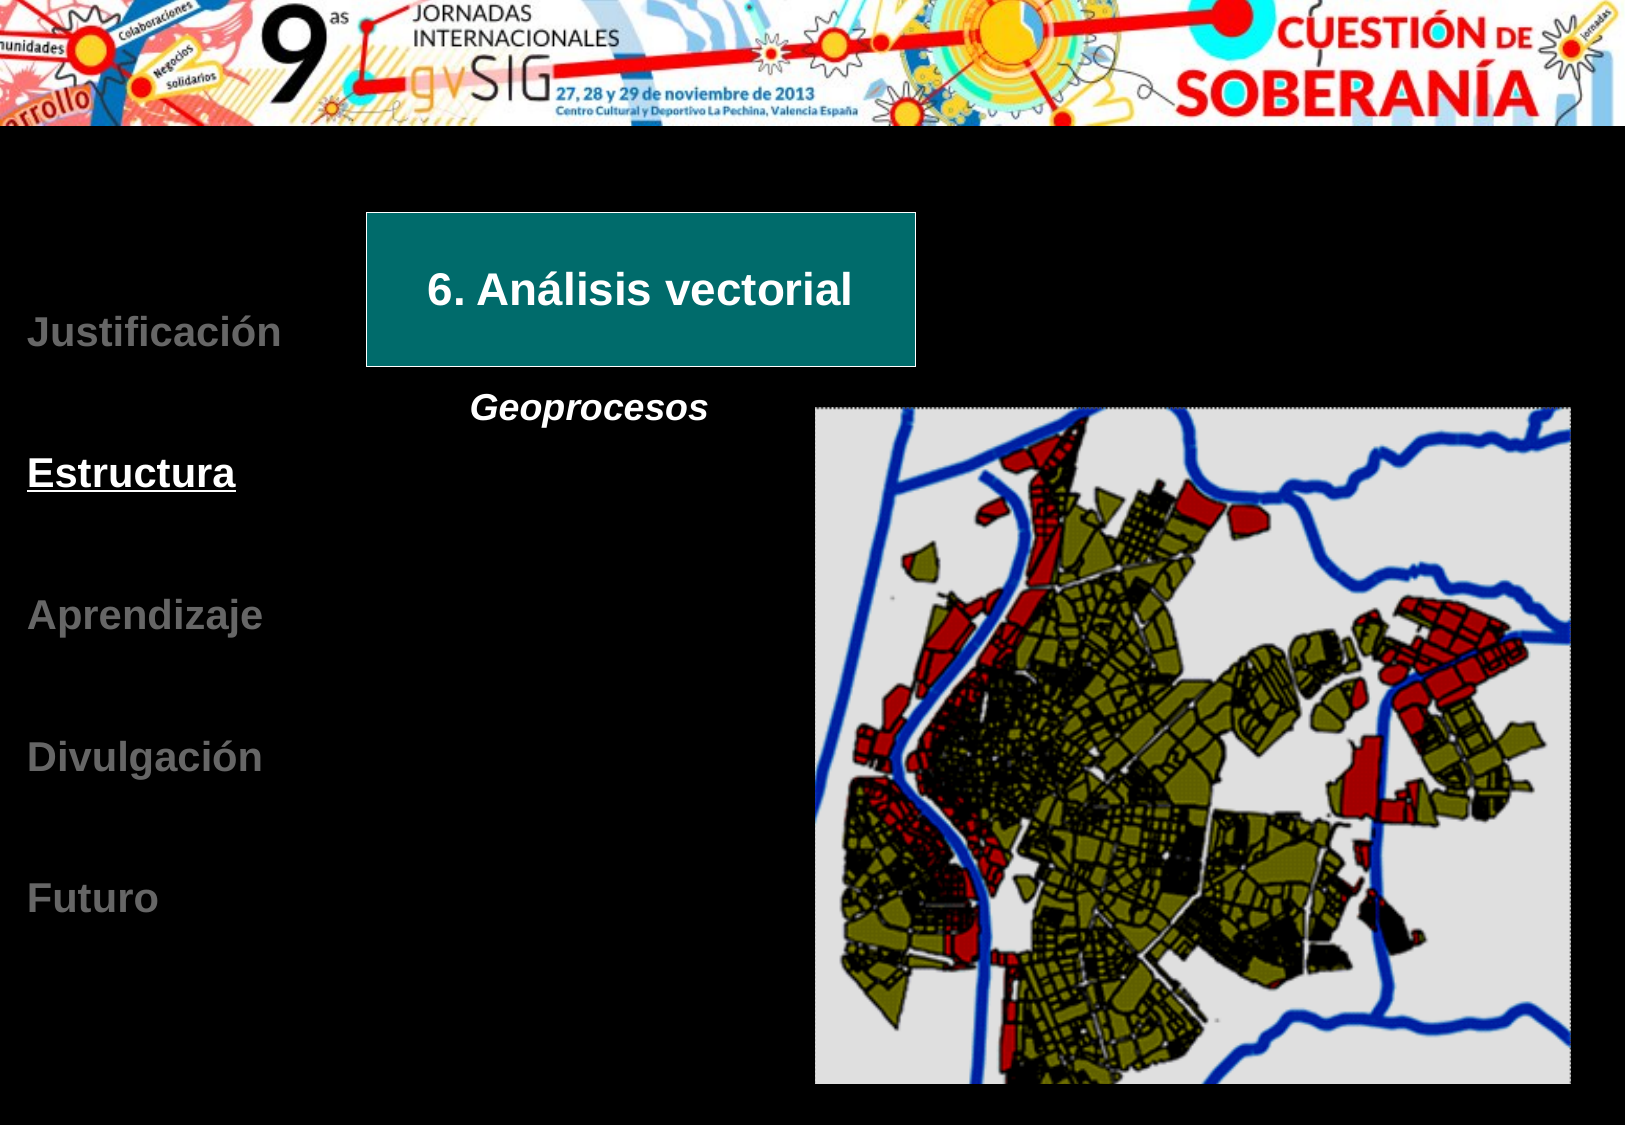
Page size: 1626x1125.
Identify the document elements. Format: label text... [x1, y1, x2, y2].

text_box Justificación Estructura Aprendizaje Divulgación Futuro [11, 296, 319, 929]
text_box Geoprocesos [454, 354, 792, 461]
text_box 6. Análisis vectorial [366, 212, 916, 367]
picture [0, 0, 1626, 126]
picture [815, 407, 1571, 1084]
